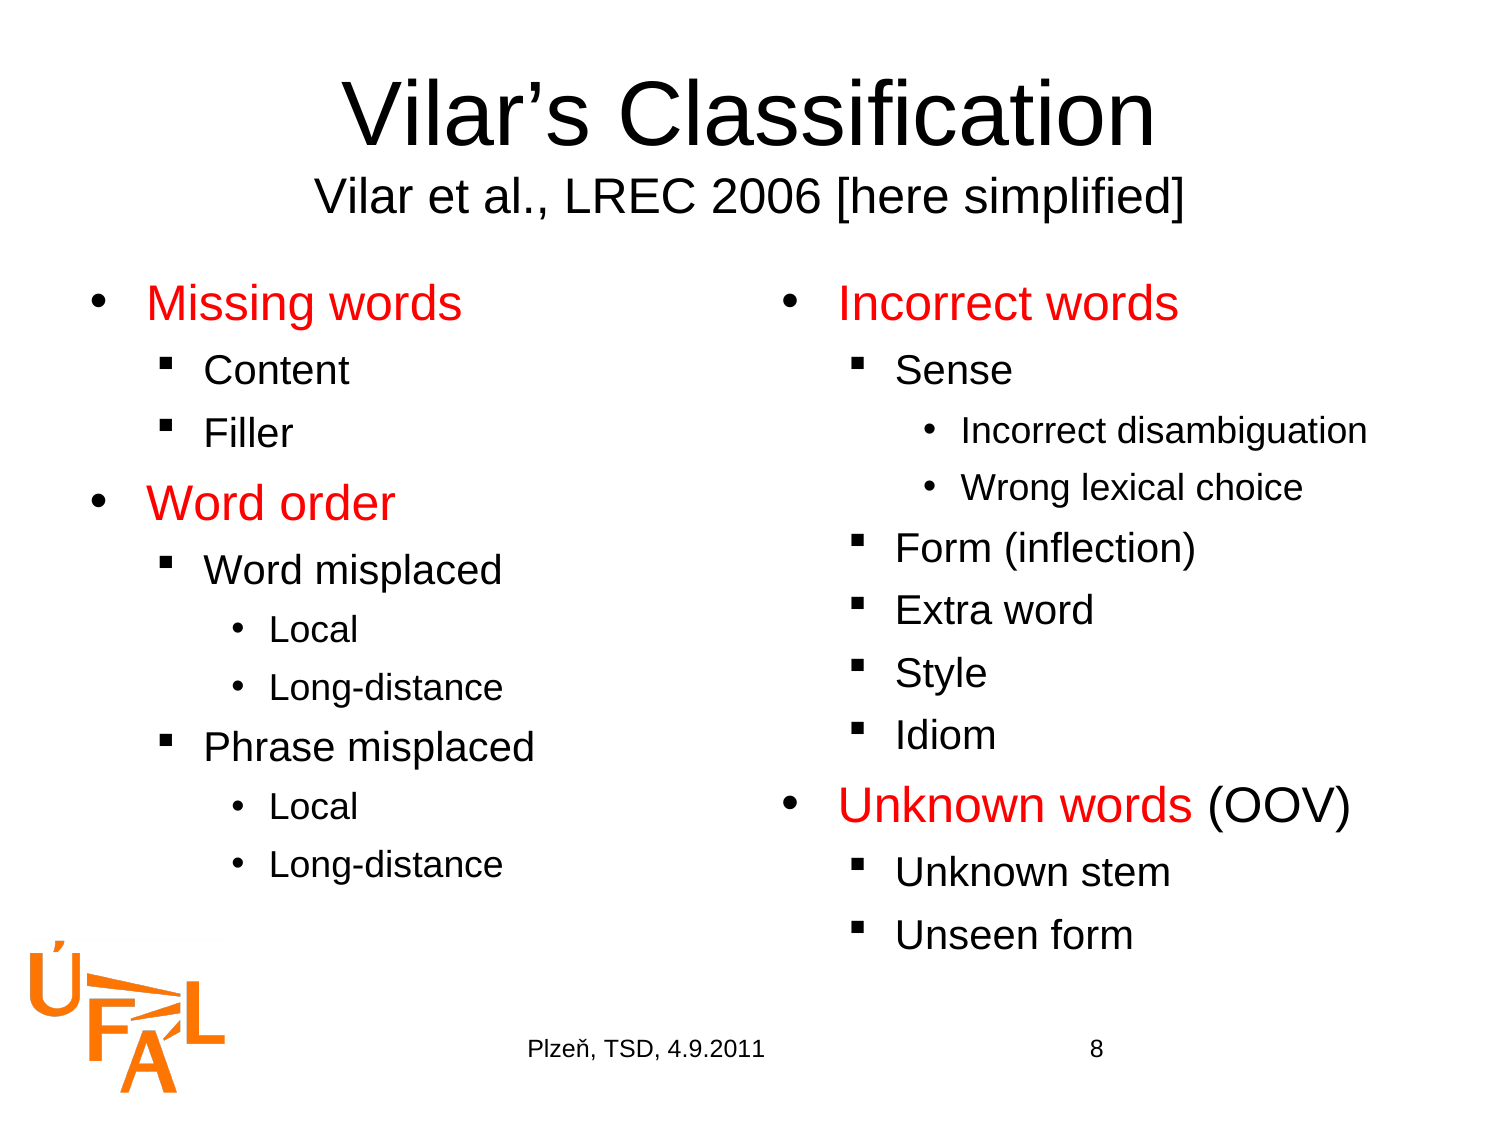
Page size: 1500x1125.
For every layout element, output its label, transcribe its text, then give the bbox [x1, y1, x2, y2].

title Vilar’s Classification Vilar et al., LREC 2006 [here simplified] [75, 14, 1426, 263]
list Missing words Content Filler Word order Word misplaced Local Long-distance Phrase misplaced Local Long-distance [75, 262, 734, 988]
picture [29, 940, 225, 1093]
list Incorrect words Sense Incorrect disambiguation Wrong lexical choice Form (inflection) Extra word Style Idiom Unknown words (OOV) Unknown stem Unseen form [766, 262, 1426, 988]
